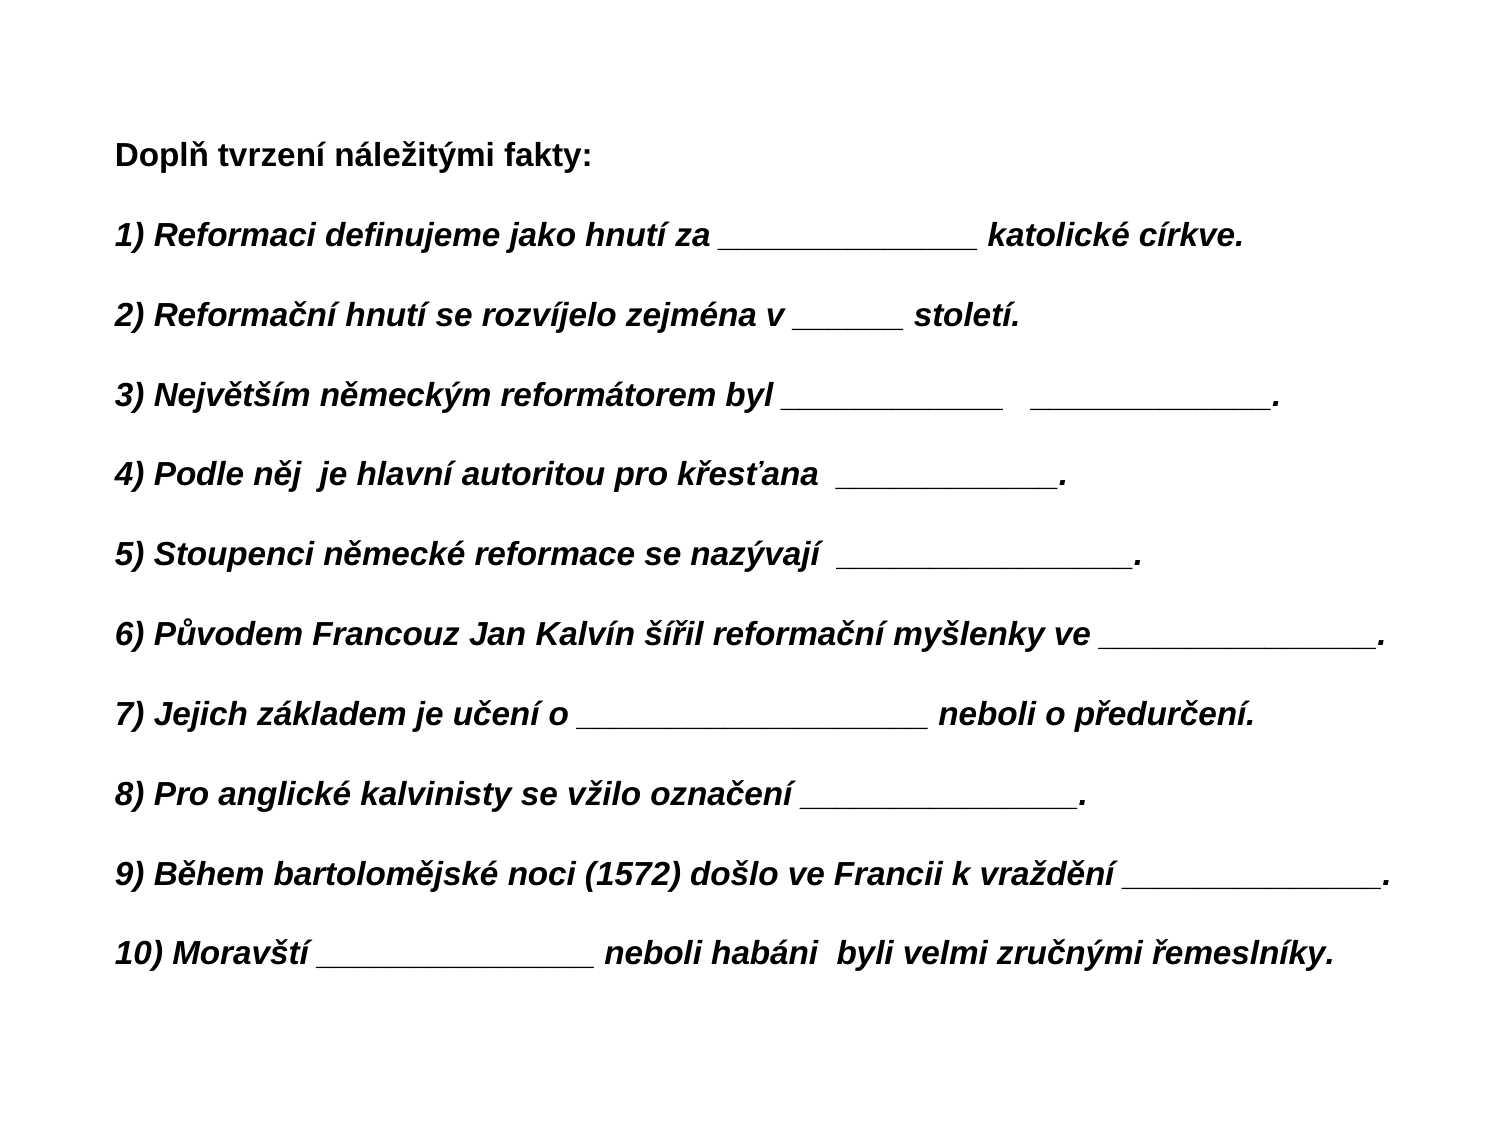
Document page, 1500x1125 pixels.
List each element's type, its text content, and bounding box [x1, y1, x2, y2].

text_box Doplň tvrzení náležitými fakty: Reformaci definujeme jako hnutí za ______________ katolické církve. Reformační hnutí se rozvíjelo zejména v ______ století. Největším německým reformátorem byl ____________ _____________. Podle něj je hlavní autoritou pro křesťana ____________. Stoupenci německé reformace se nazývají ________________. Původem Francouz Jan Kalvín šířil reformační myšlenky ve _______________. Jejich základem je učení o ___________________ neboli o předurčení. Pro anglické kalvinisty se vžilo označení _______________. Během bartolomějské noci (1572) došlo ve Francii k vraždění ______________. Moravští _______________ neboli habáni byli velmi zručnými řemeslníky. [100, 125, 1447, 1020]
